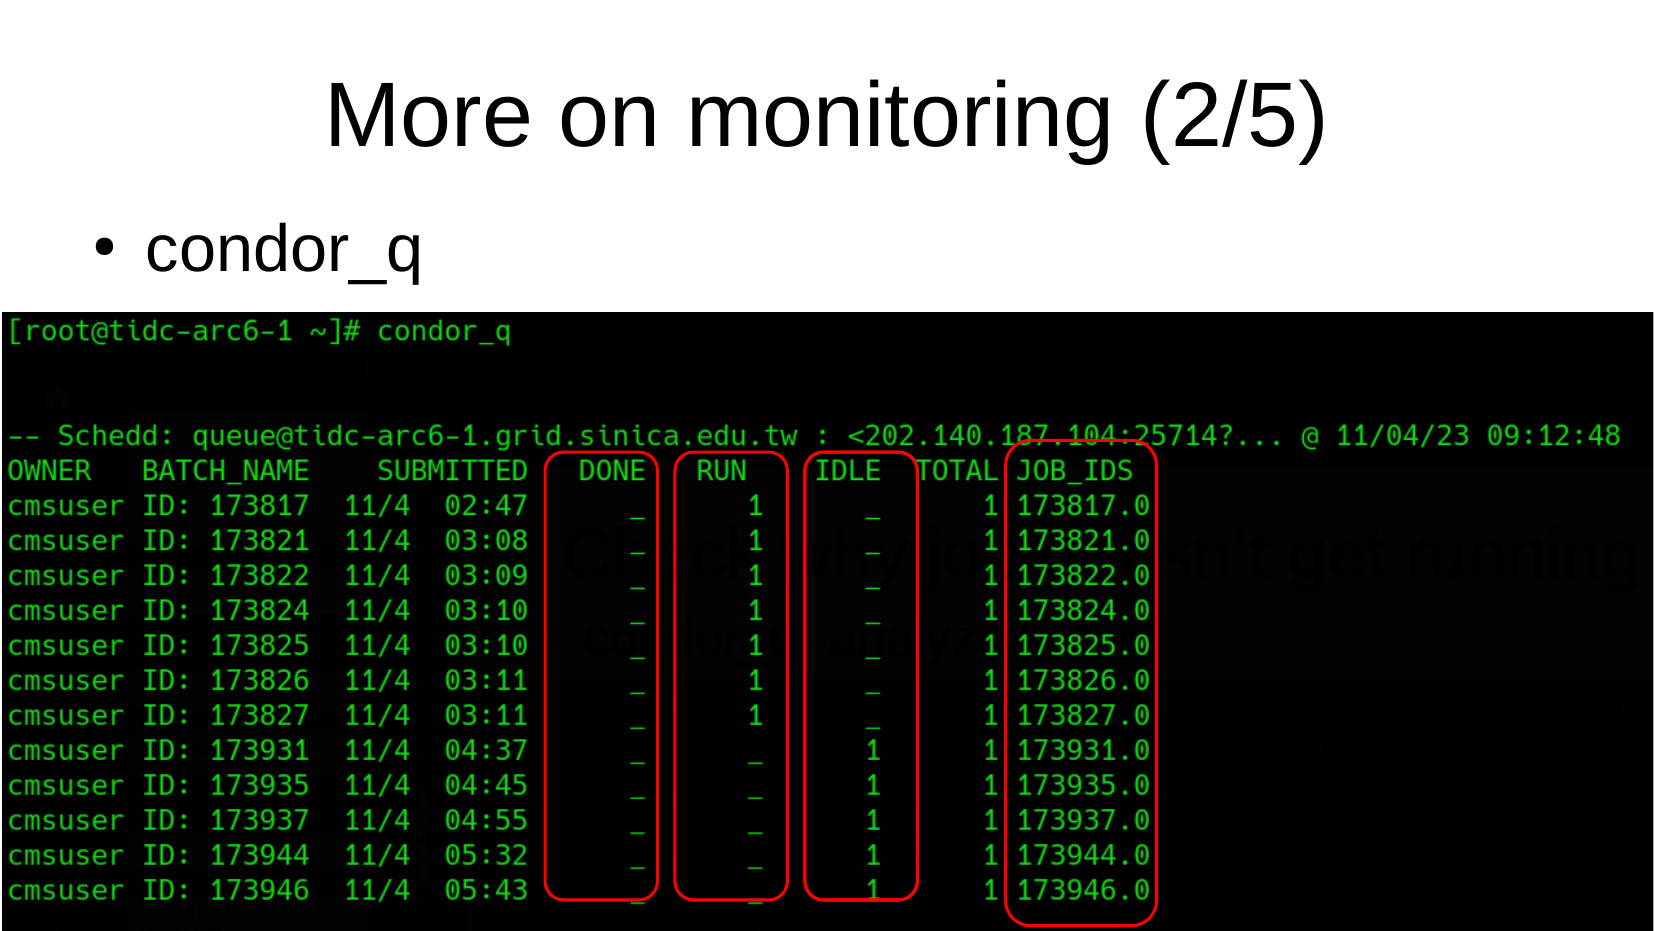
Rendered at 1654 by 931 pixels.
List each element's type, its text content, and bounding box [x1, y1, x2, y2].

picture [2, 312, 1654, 931]
list condor_q [75, 210, 1564, 312]
title More on monitoring (2/5) [82, 37, 1571, 193]
